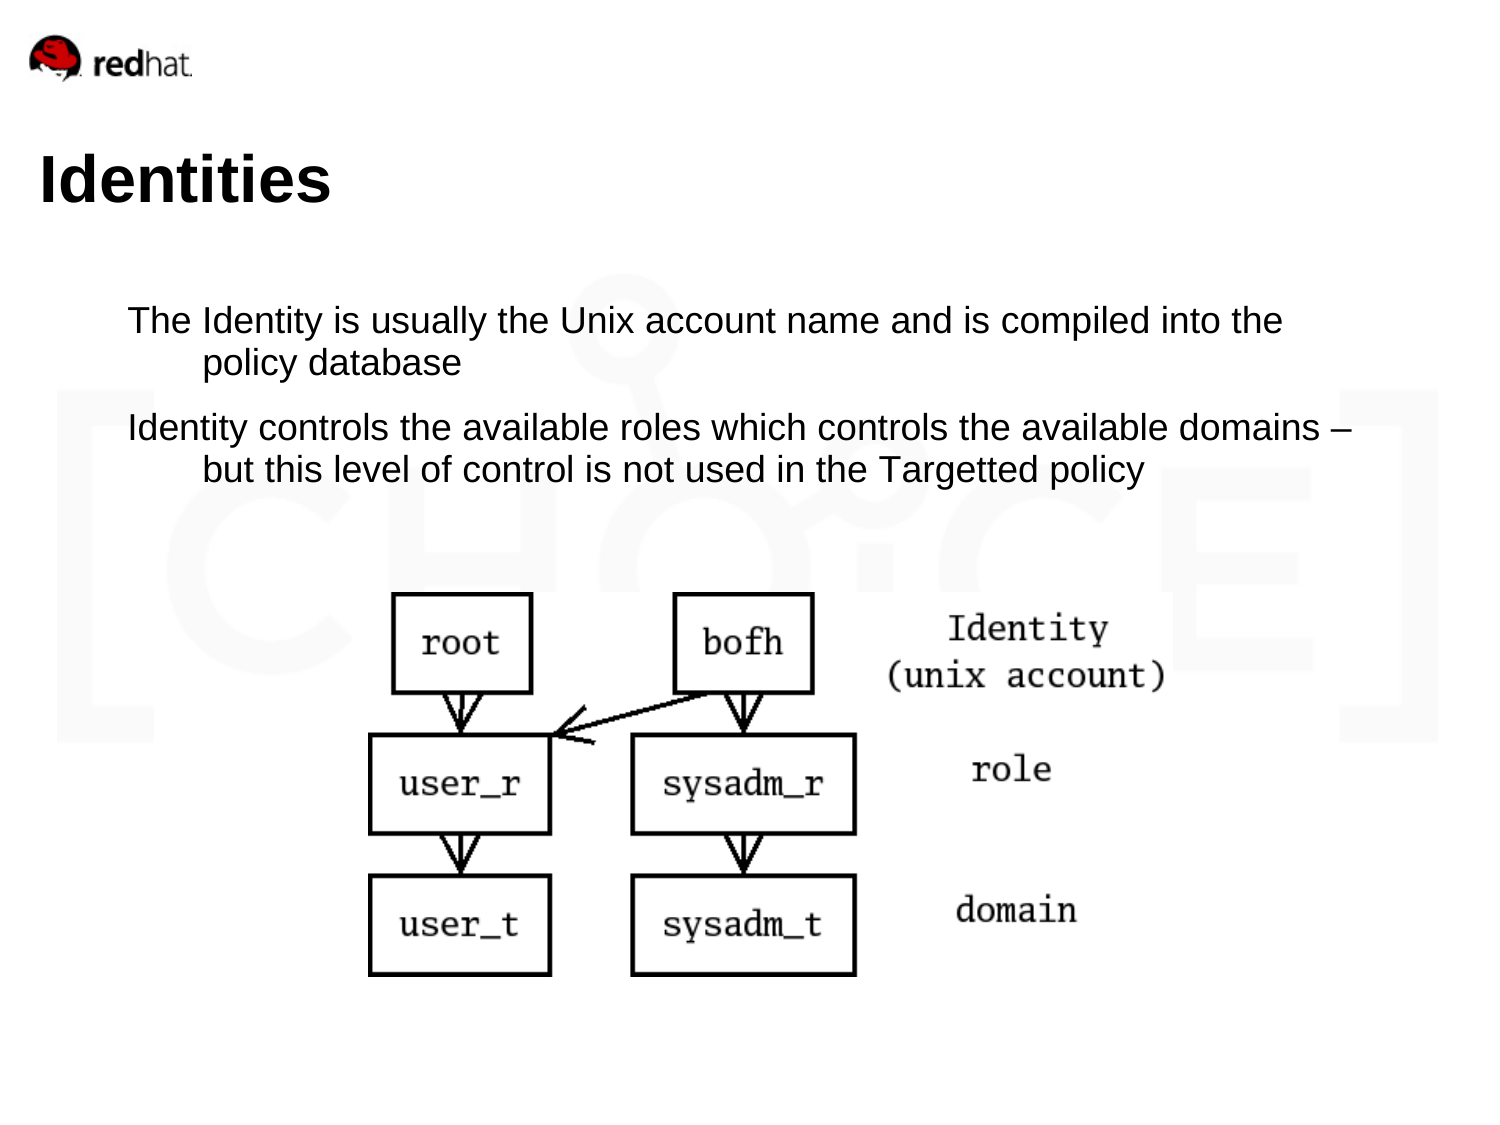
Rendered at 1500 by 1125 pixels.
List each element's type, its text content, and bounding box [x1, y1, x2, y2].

list The Identity is usually the Unix account name and is compiled into the policy database Identity controls the available roles which controls the available domains – but this level of control is not used in the Targetted policy [112, 291, 1389, 932]
title Identities [25, 82, 1378, 225]
picture [28, 33, 192, 82]
picture [368, 592, 1173, 978]
picture [57, 274, 1438, 864]
